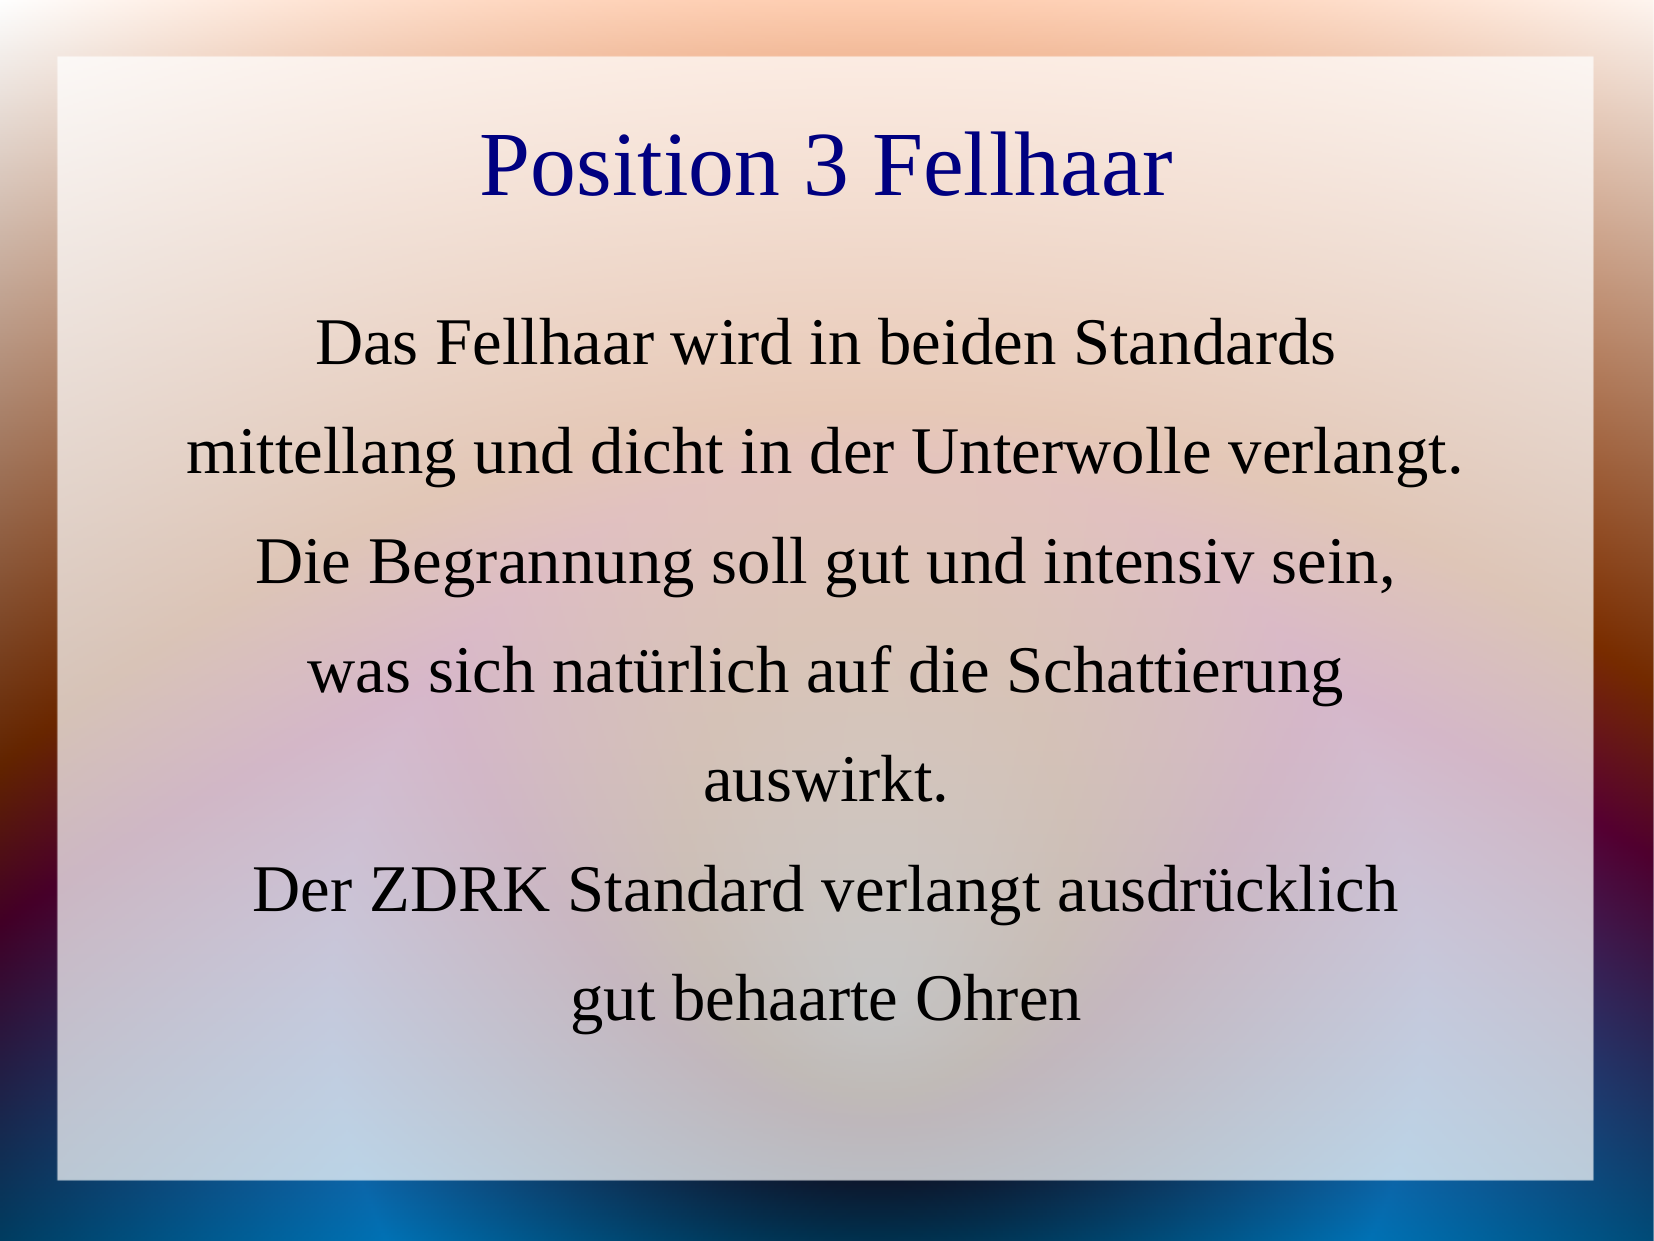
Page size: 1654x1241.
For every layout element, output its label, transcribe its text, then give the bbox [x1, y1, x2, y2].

title Position 3 Fellhaar [82, 62, 1571, 256]
subtitle Das Fellhaar wird in beiden Standards mittellang und dicht in der Unterwolle verlangt. Die Begrannung soll gut und intensiv sein, was sich natürlich auf die Schattierung auswirkt. Der ZDRK Standard verlangt ausdrücklich gut behaarte Ohren [82, 297, 1571, 1027]
